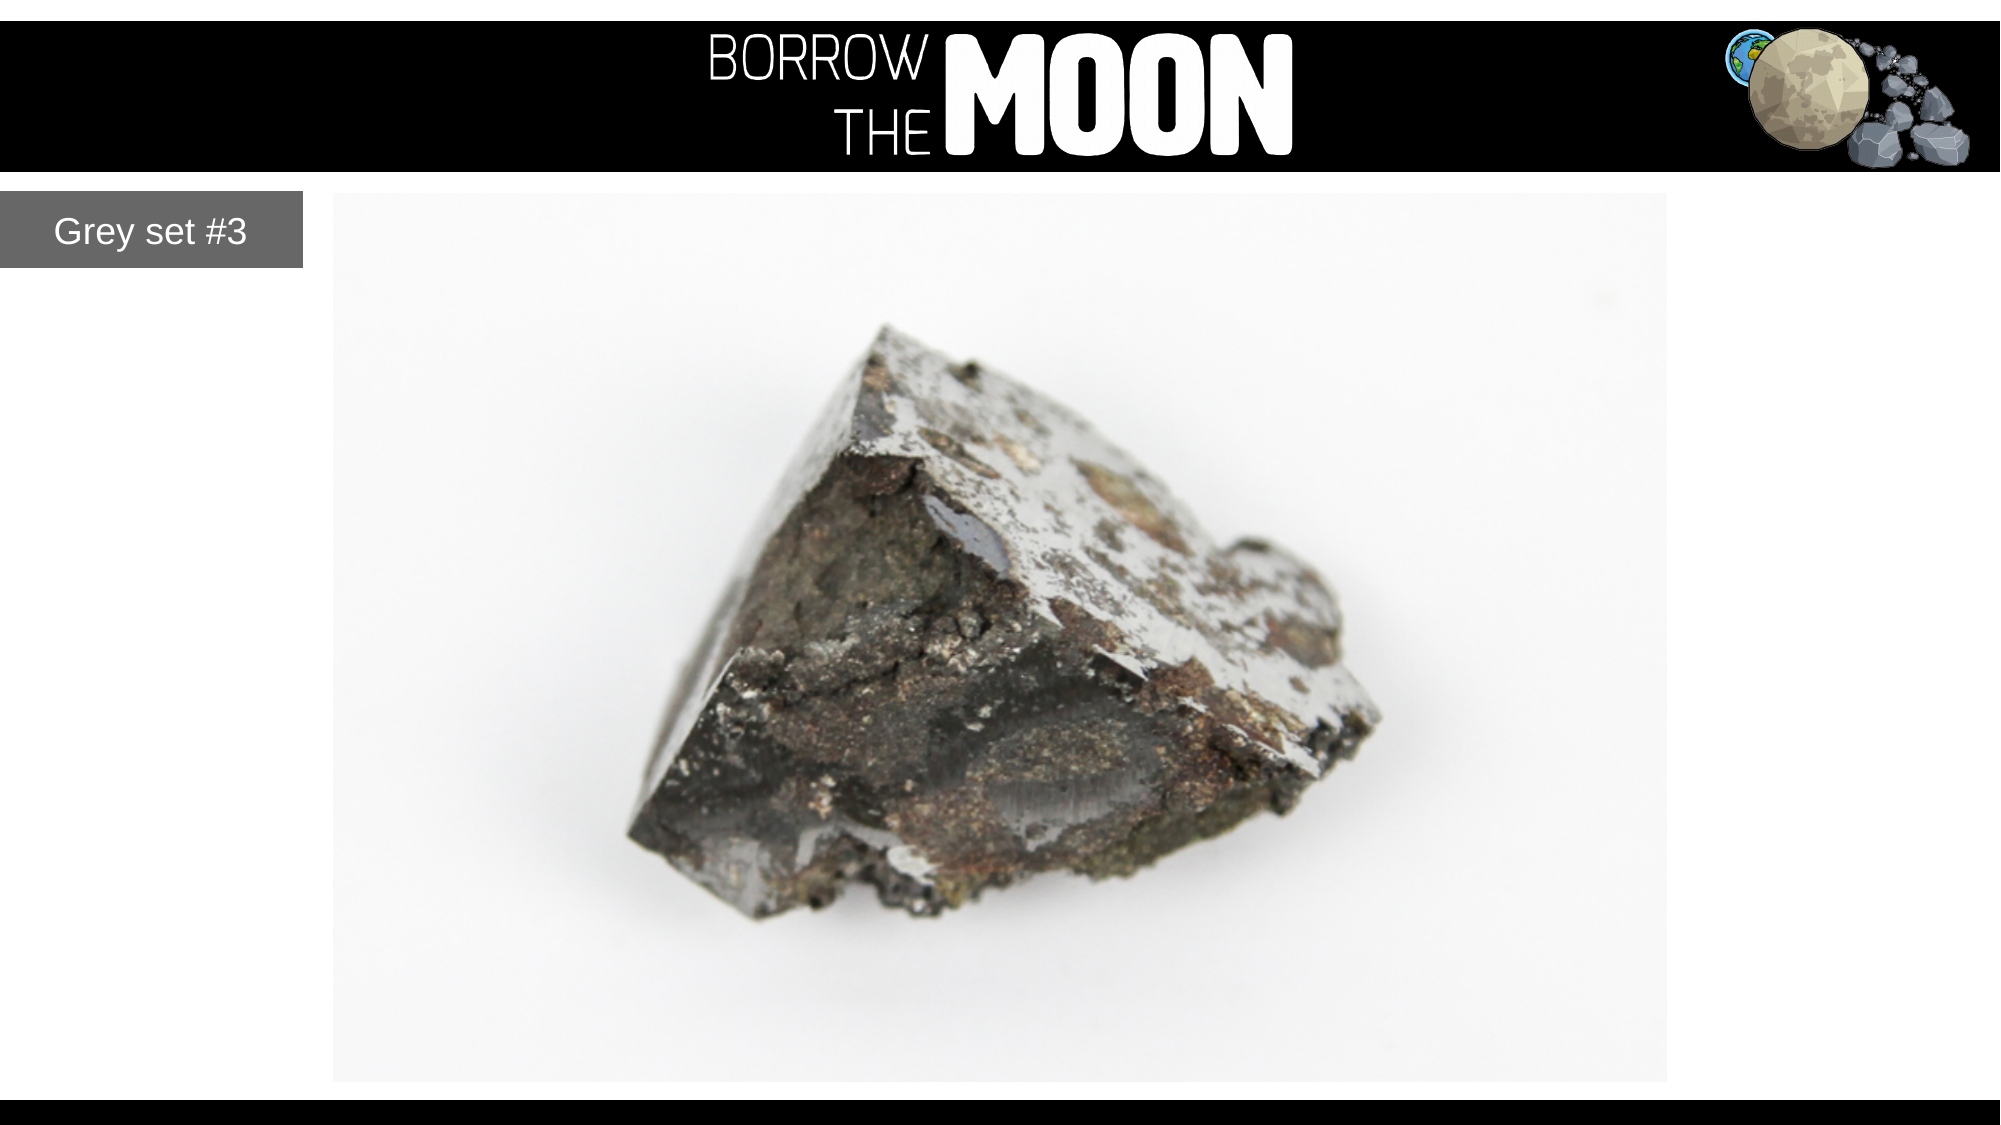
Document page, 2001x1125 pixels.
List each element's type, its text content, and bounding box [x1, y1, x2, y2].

picture [333, 193, 1667, 1082]
text_box Grey set #3 [0, 191, 303, 268]
